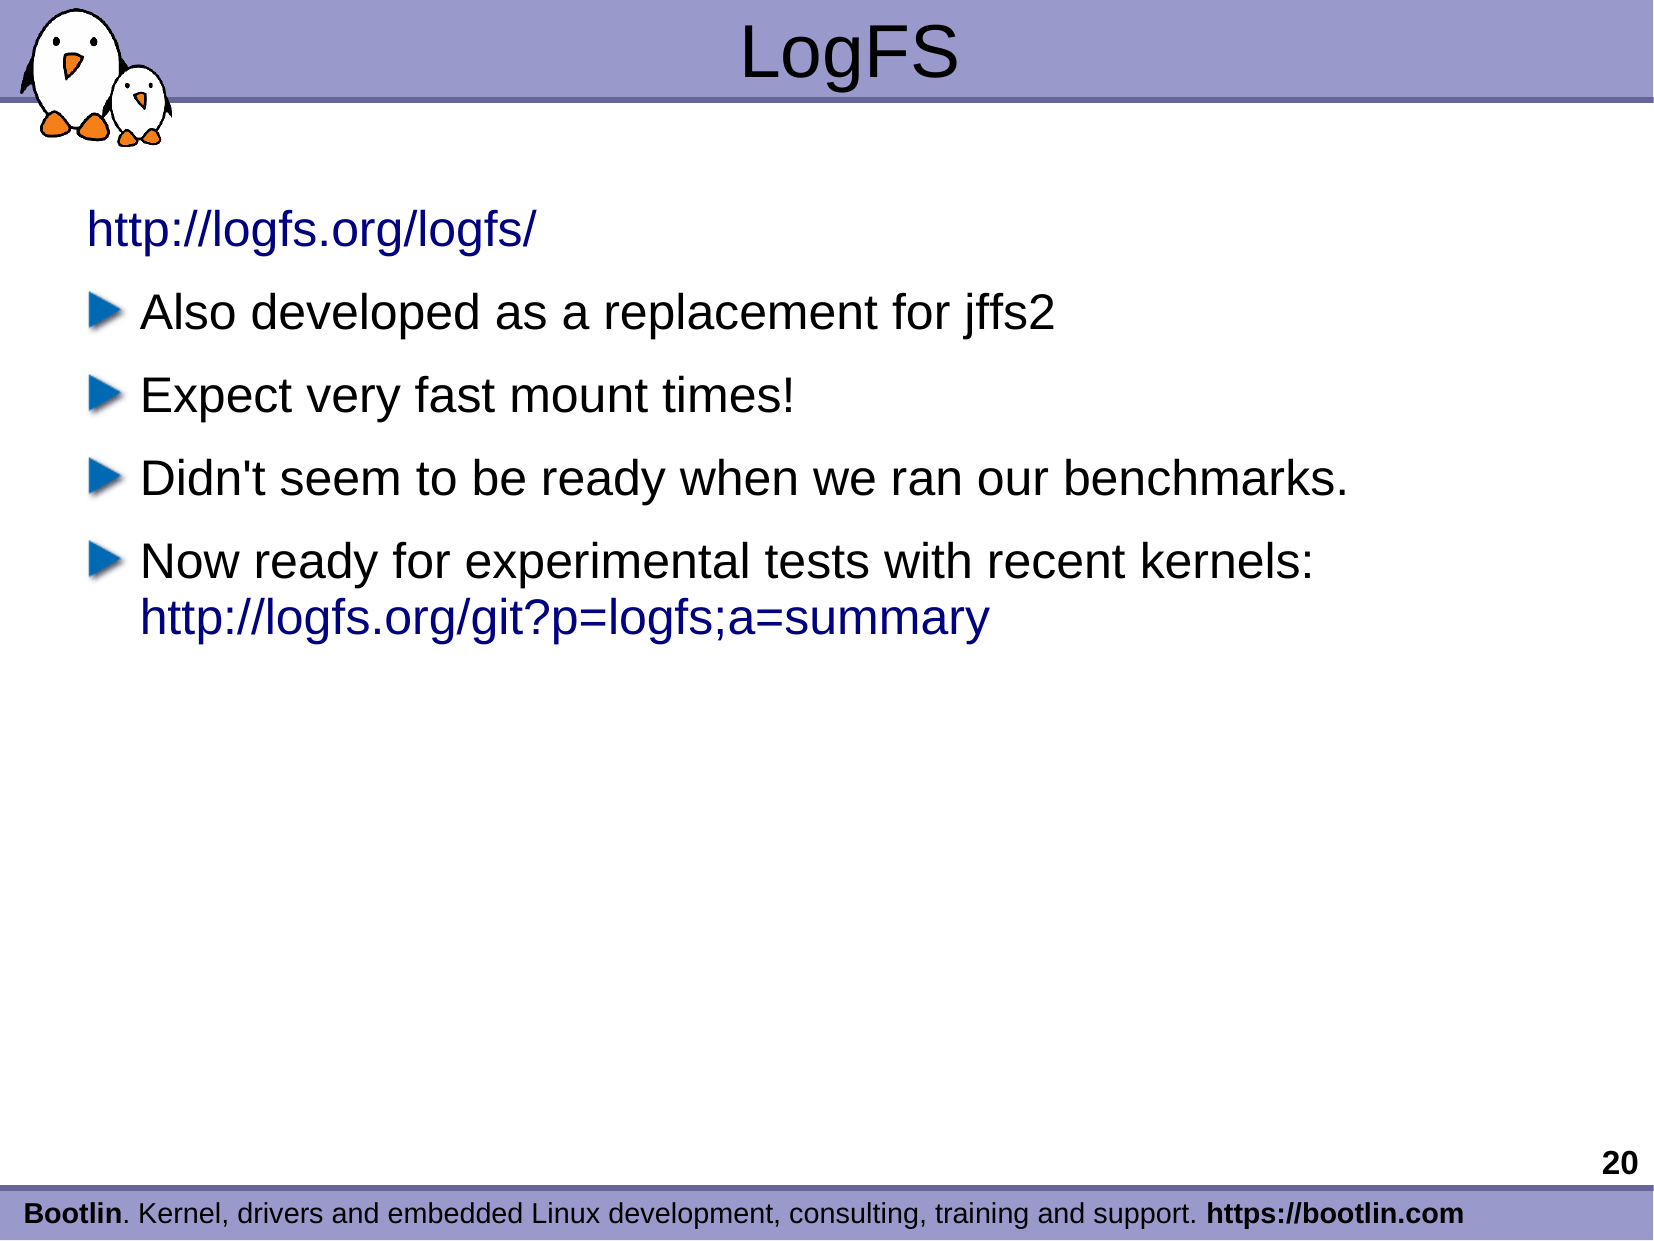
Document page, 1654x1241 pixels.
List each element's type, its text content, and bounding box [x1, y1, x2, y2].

picture [20, 8, 172, 147]
title LogFS [123, 0, 1576, 104]
list http://logfs.org/logfs/ Also developed as a replacement for jffs2 Expect very fast mount times! Didn't seem to be ready when we ran our benchmarks. Now ready for experimental tests with recent kernels: http://logfs.org/git?p=logfs;a=summary [68, 201, 1592, 1118]
